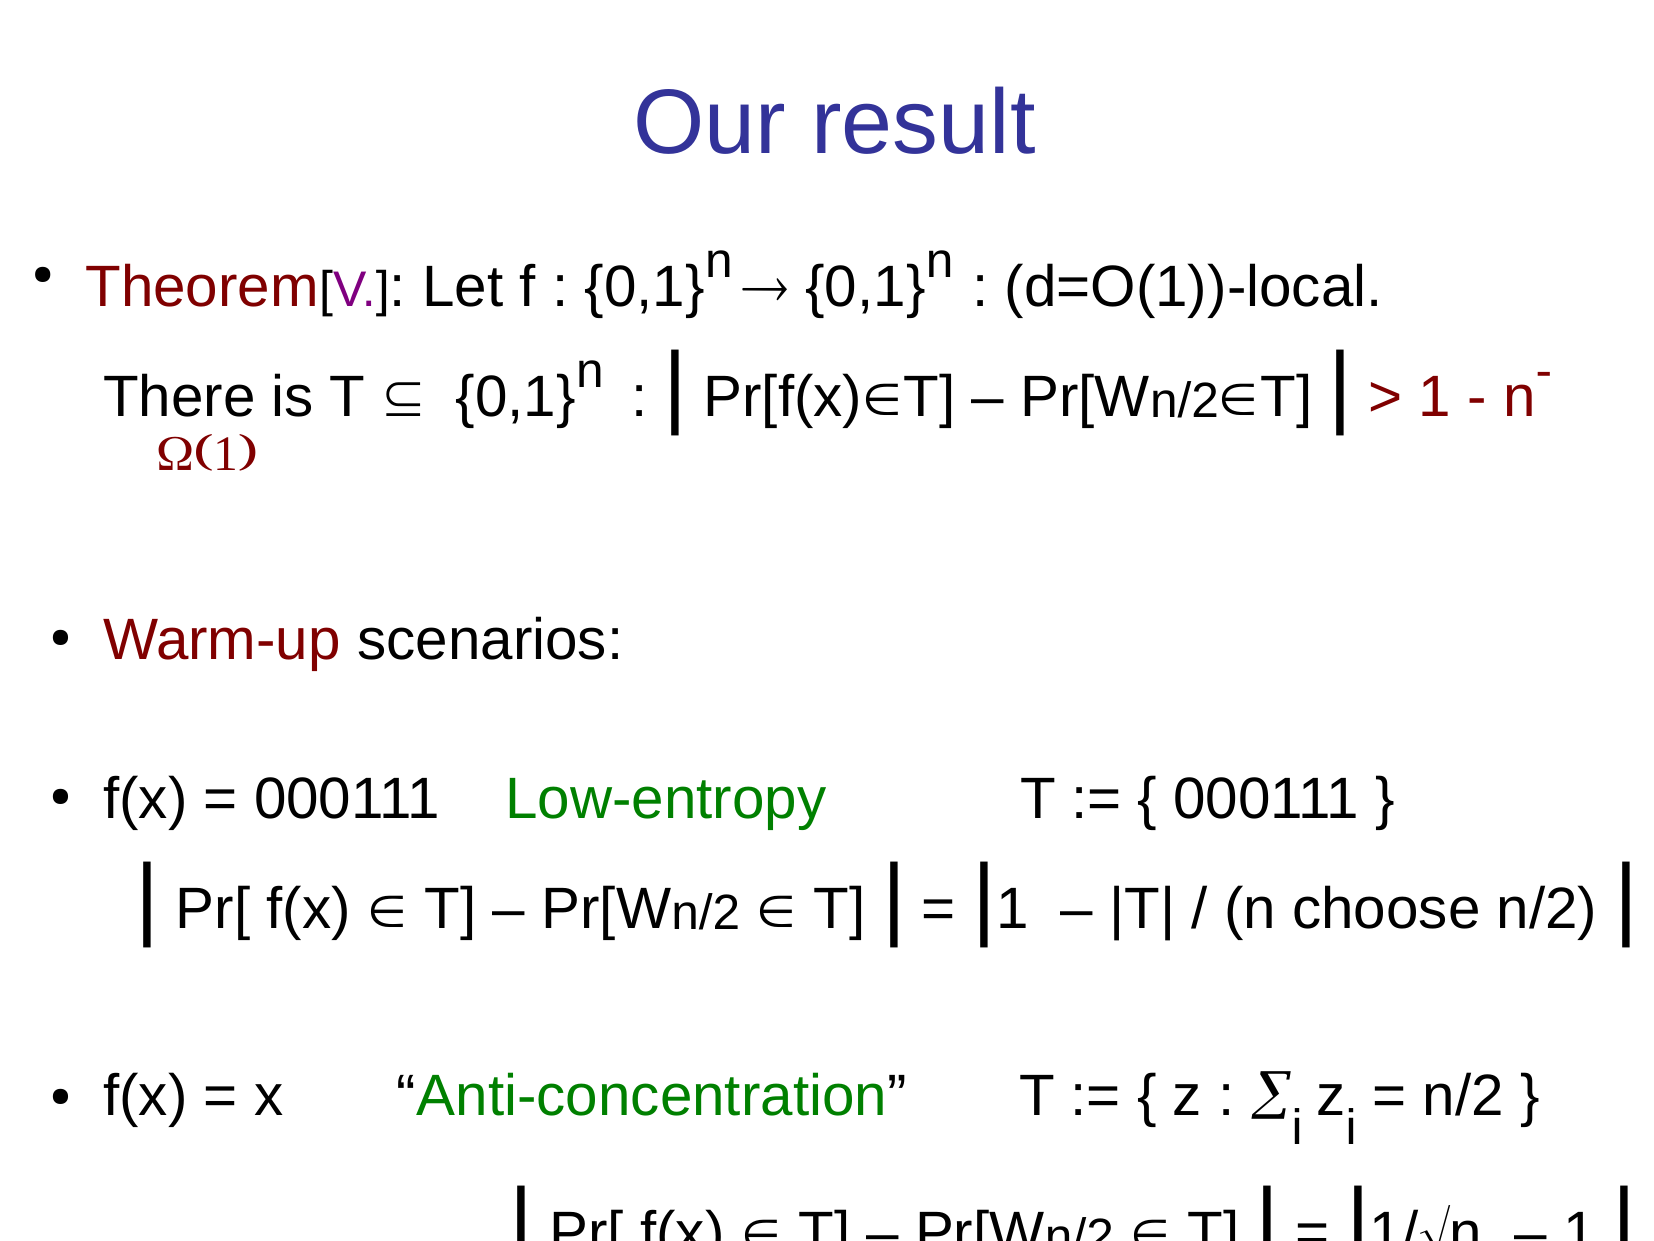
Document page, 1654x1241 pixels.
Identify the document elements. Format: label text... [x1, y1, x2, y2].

title Our result [131, 18, 1538, 226]
list Theorem[V.]: Let f : {0,1}n  {0,1}n : (d=O(1))-local. There is T  {0,1}n : | Pr[f(x)T] – Pr[Wn/2T] | > 1 - n-(1) Warm-up scenarios: f(x) = 000111 Low-entropy T := { 000111 } | Pr[ f(x)  T] – Pr[Wn/2  T] | = |1 – |T| / (n choose n/2) | f(x) = x “Anti-concentration” T := { z : i zi = n/2 } | Pr[ f(x)  T] – Pr[Wn/2  T] | = |1/n – 1 | [0, 225, 1654, 1241]
